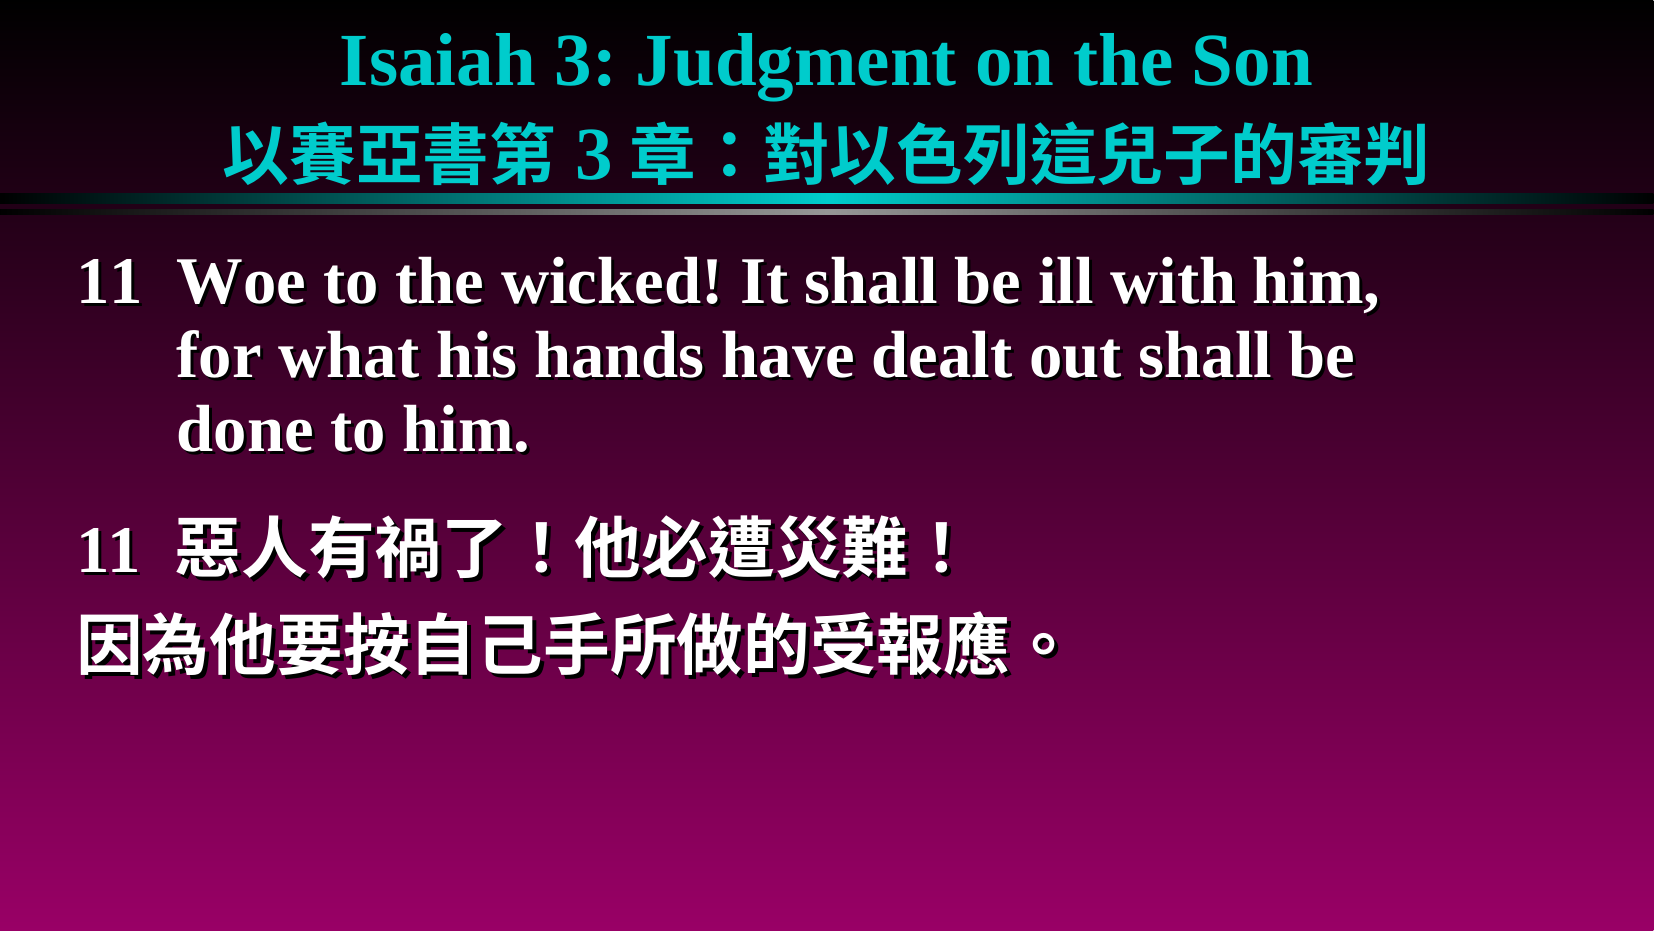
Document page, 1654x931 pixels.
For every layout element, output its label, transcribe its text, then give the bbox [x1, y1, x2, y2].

title Isaiah 3: Judgment on the Son 以賽亞書第3章：對以色列這兒子的審判 [117, 18, 1537, 199]
text_box 11 Woe to the wicked! It shall be ill with him, for what his hands have dealt out shall be done to him. 11 惡人有禍了！他必遭災難！ 因為他要按自己手所做的受報應。 [61, 236, 1593, 873]
